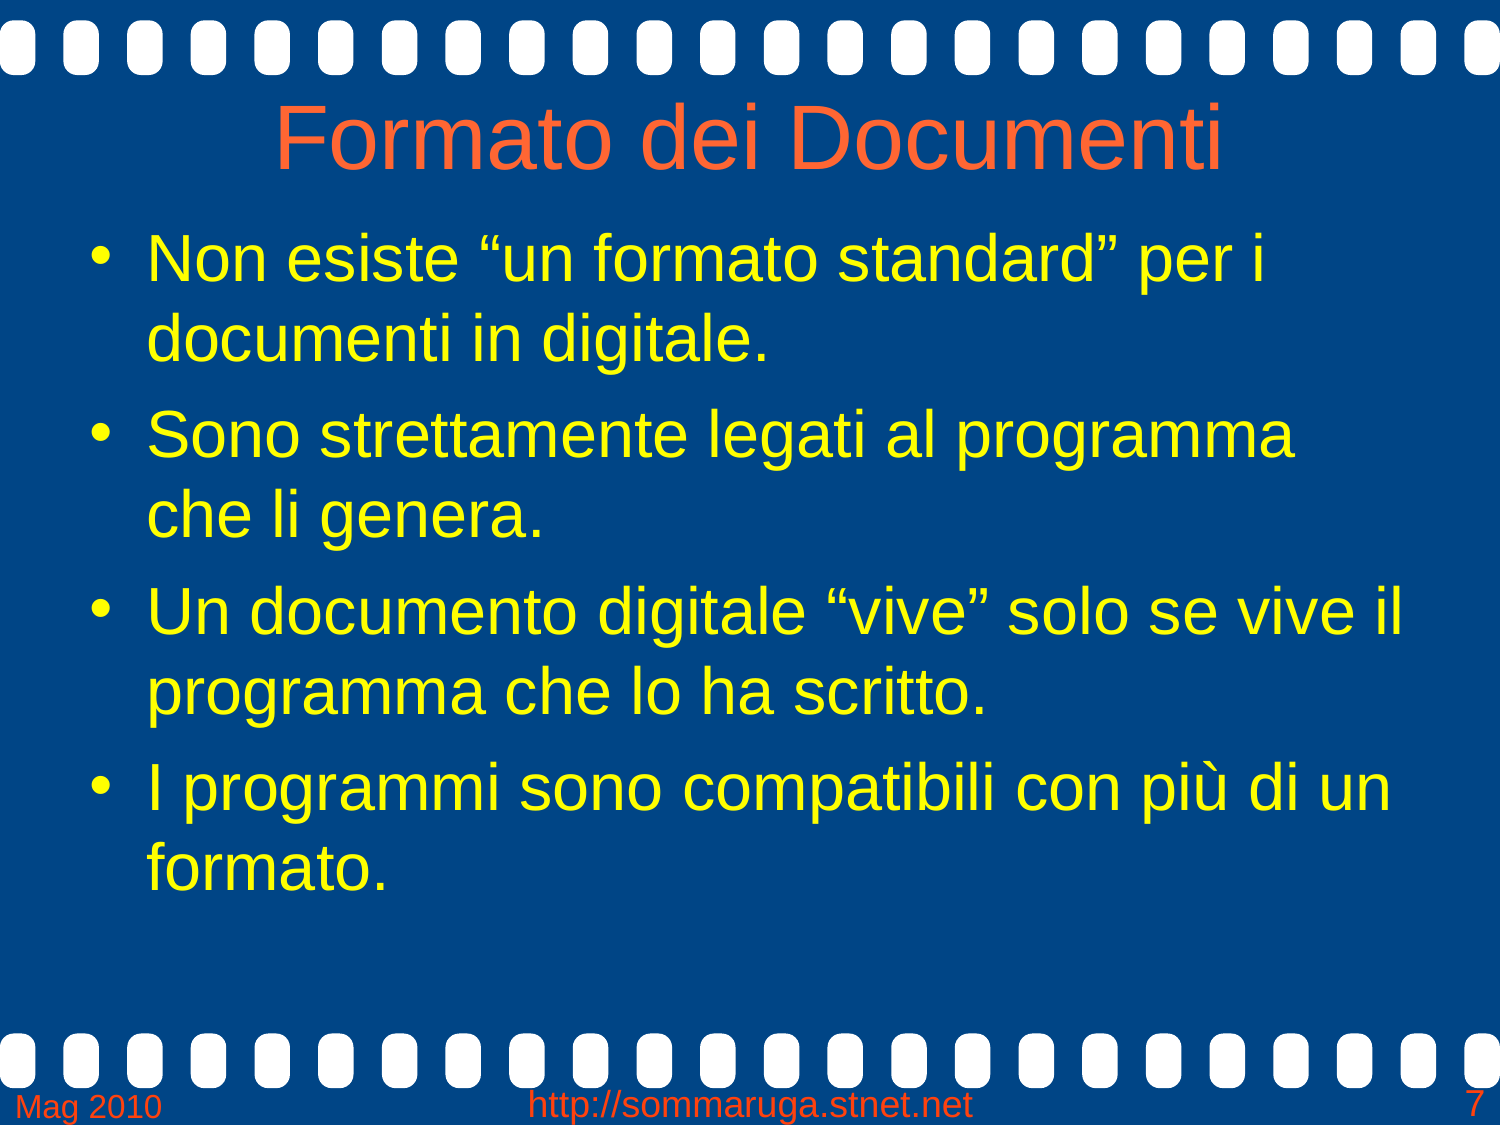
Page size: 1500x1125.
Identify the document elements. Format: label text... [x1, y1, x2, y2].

list Non esiste “un formato standard” per i documenti in digitale. Sono strettamente legati al programma che li genera. Un documento digitale “vive” solo se vive il programma che lo ha scritto. I programmi sono compatibili con più di un formato. [75, 206, 1426, 1006]
title Formato dei Documenti [75, 70, 1426, 196]
